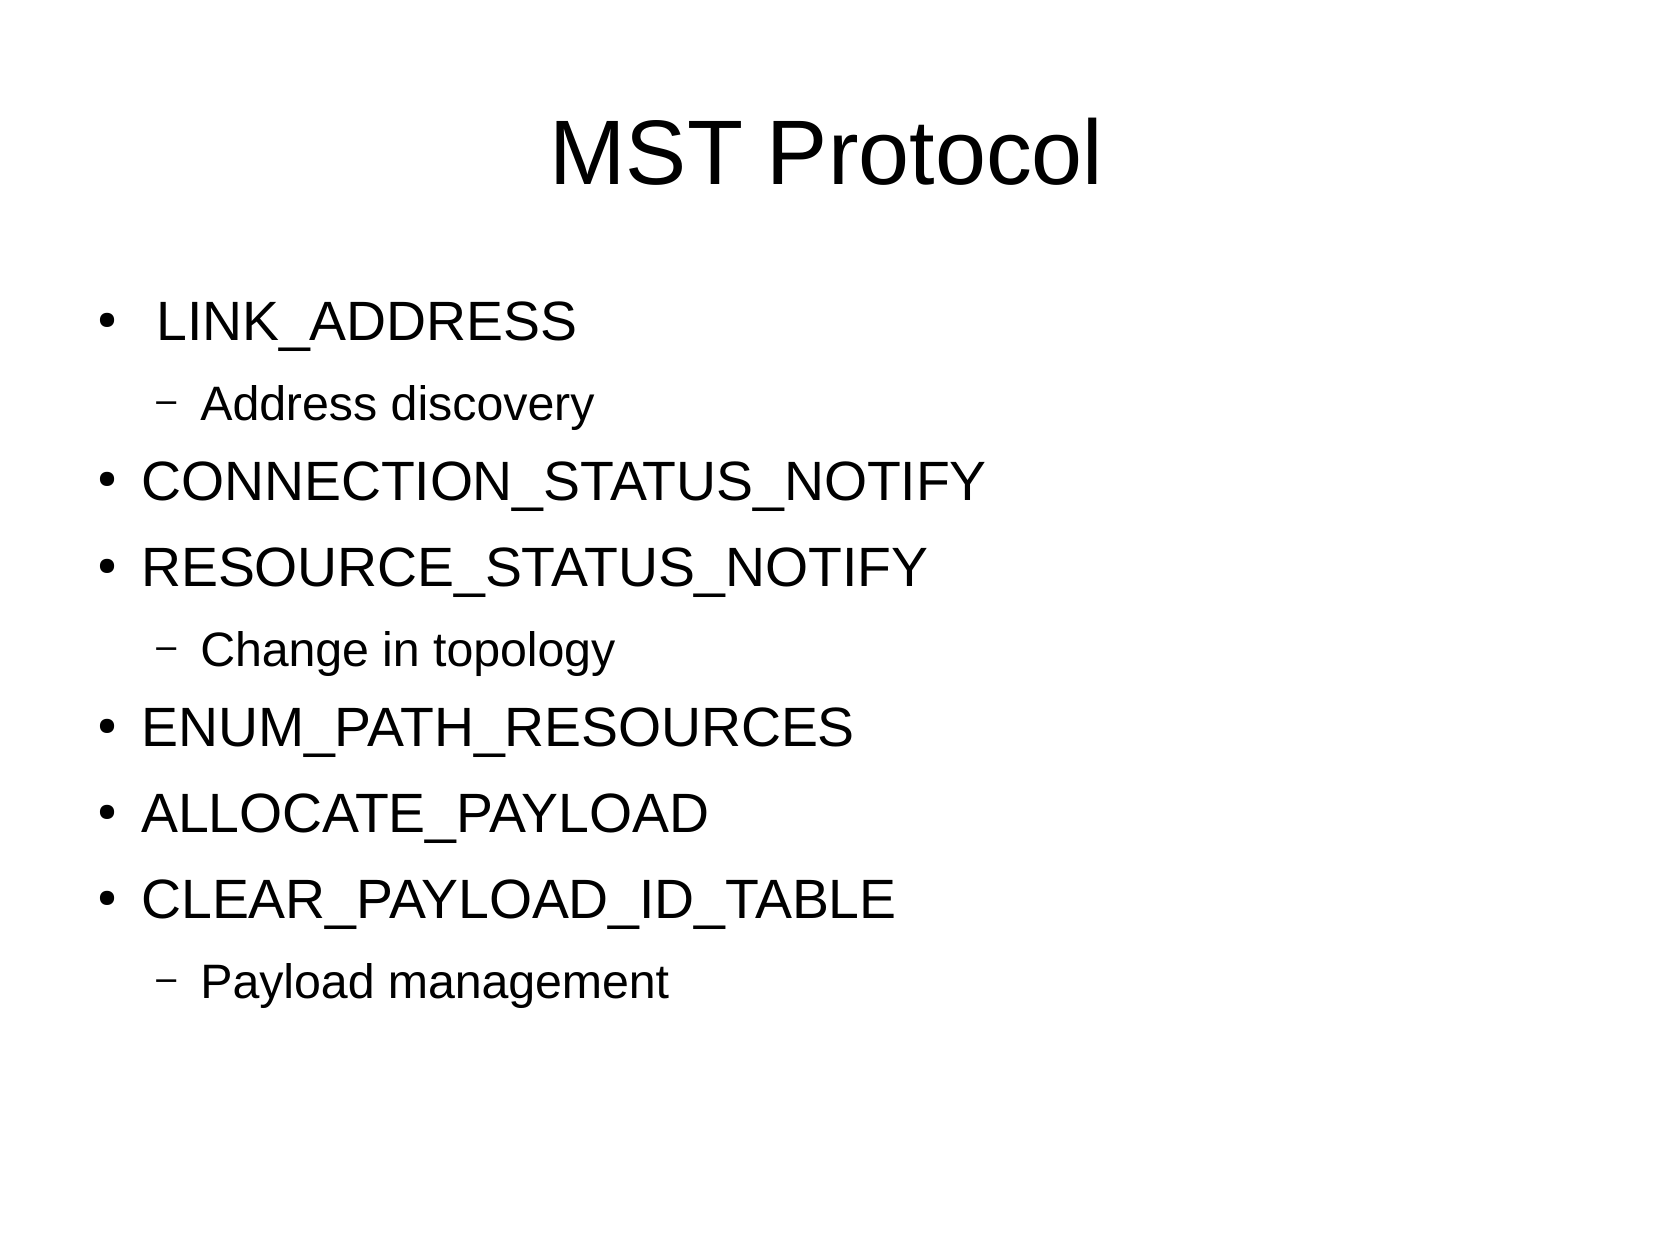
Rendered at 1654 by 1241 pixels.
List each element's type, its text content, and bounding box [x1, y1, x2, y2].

list LINK_ADDRESS Address discovery CONNECTION_STATUS_NOTIFY RESOURCE_STATUS_NOTIFY Change in topology ENUM_PATH_RESOURCES ALLOCATE_PAYLOAD CLEAR_PAYLOAD_ID_TABLE Payload management [82, 290, 1571, 1010]
title MST Protocol [82, 49, 1571, 257]
